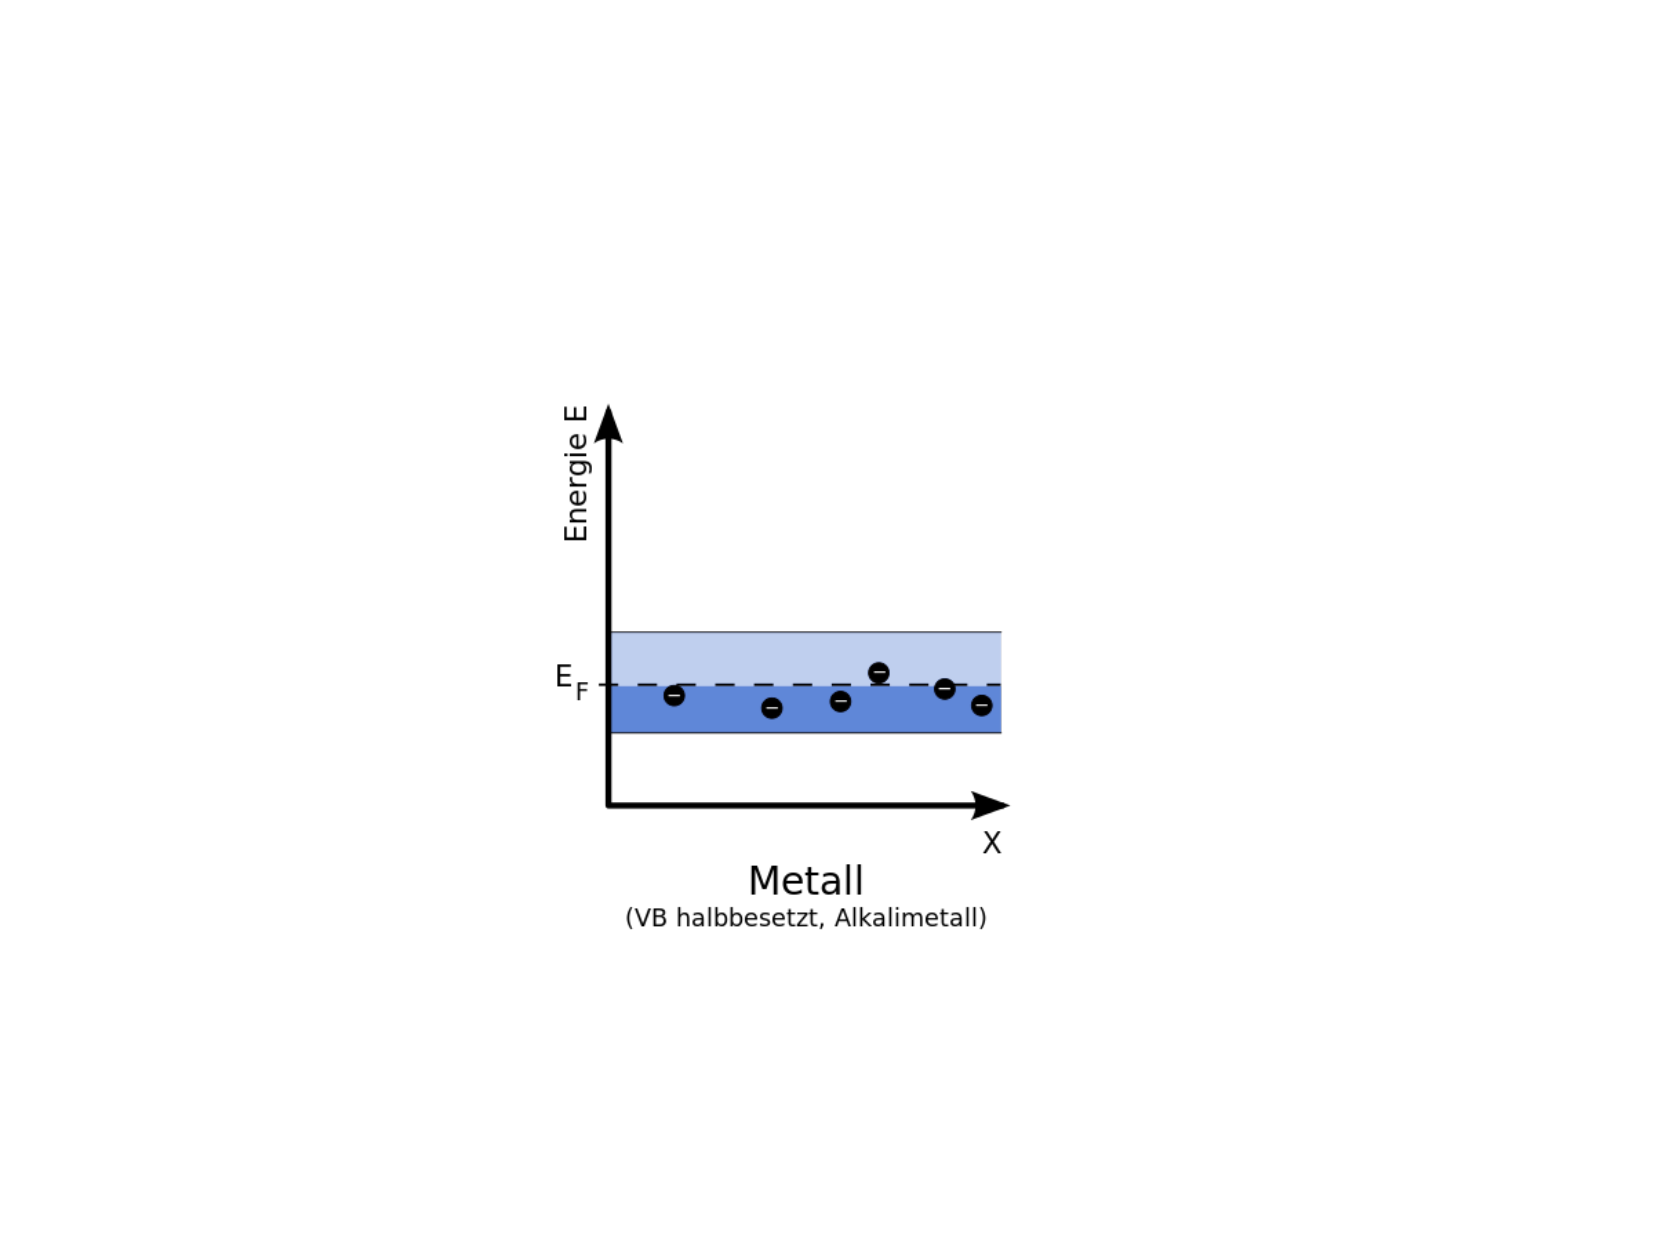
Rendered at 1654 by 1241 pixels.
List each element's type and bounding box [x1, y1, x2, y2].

picture [552, 386, 1016, 934]
